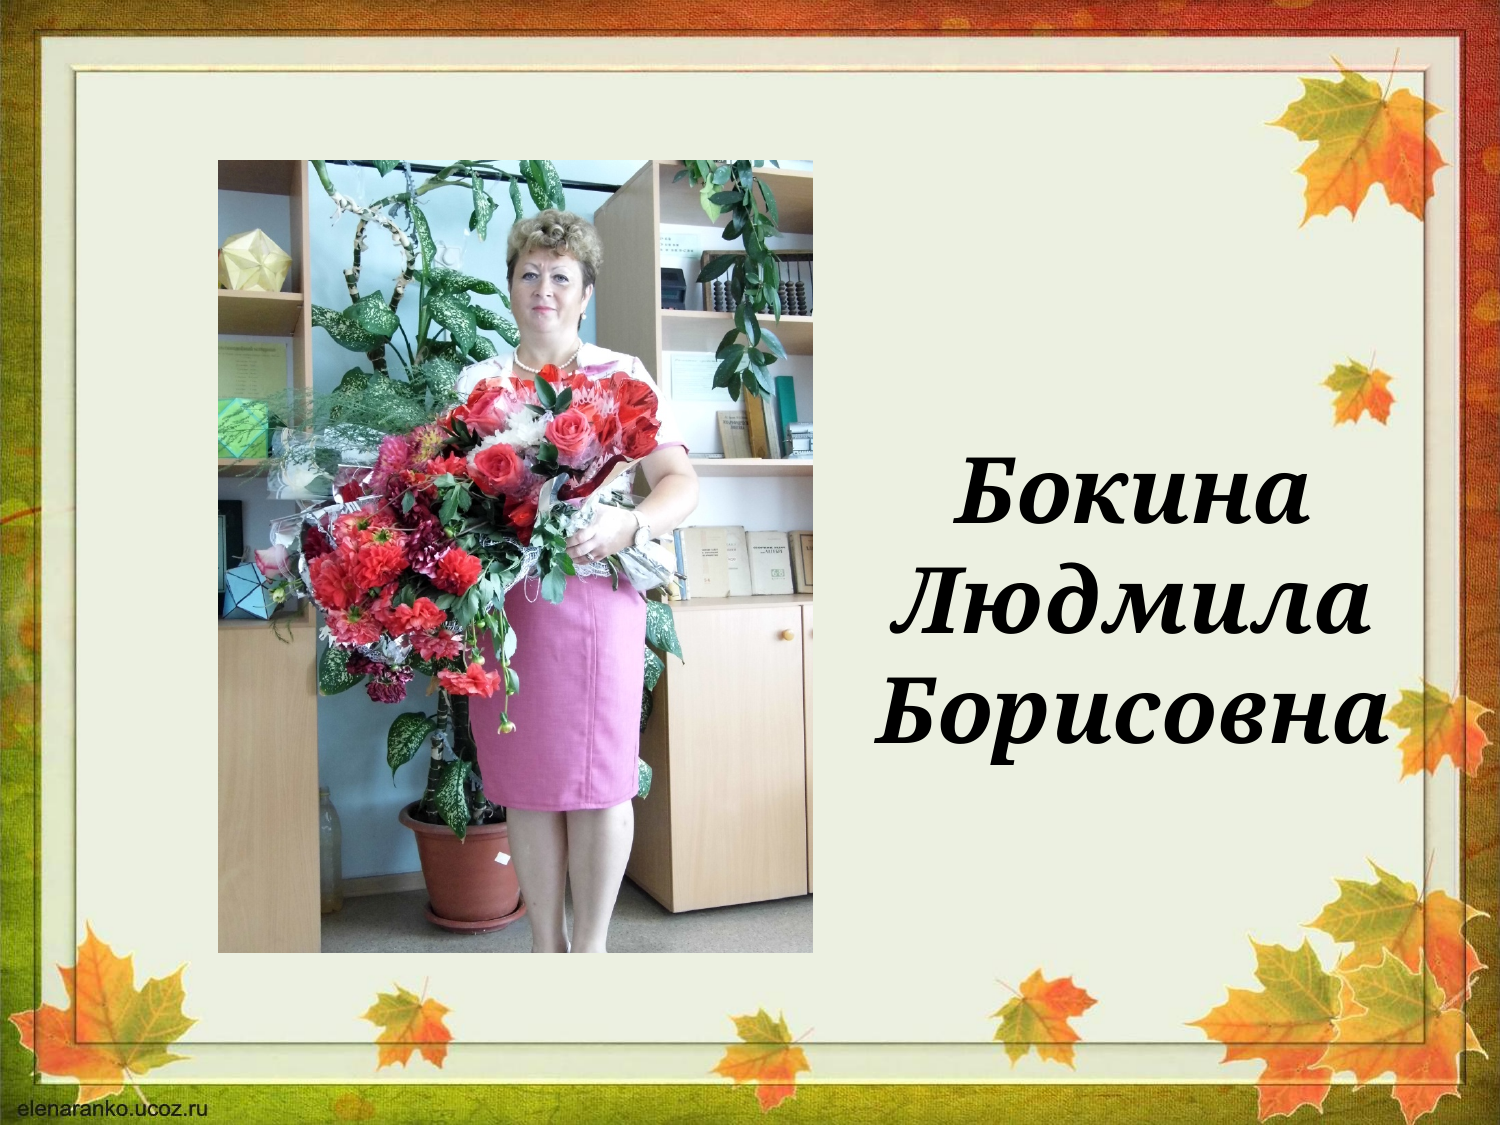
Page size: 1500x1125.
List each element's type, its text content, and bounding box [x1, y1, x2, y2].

picture [0, 0, 1500, 1125]
title Бокина Людмила Борисовна [820, 160, 1449, 1033]
list [75, 262, 762, 1006]
